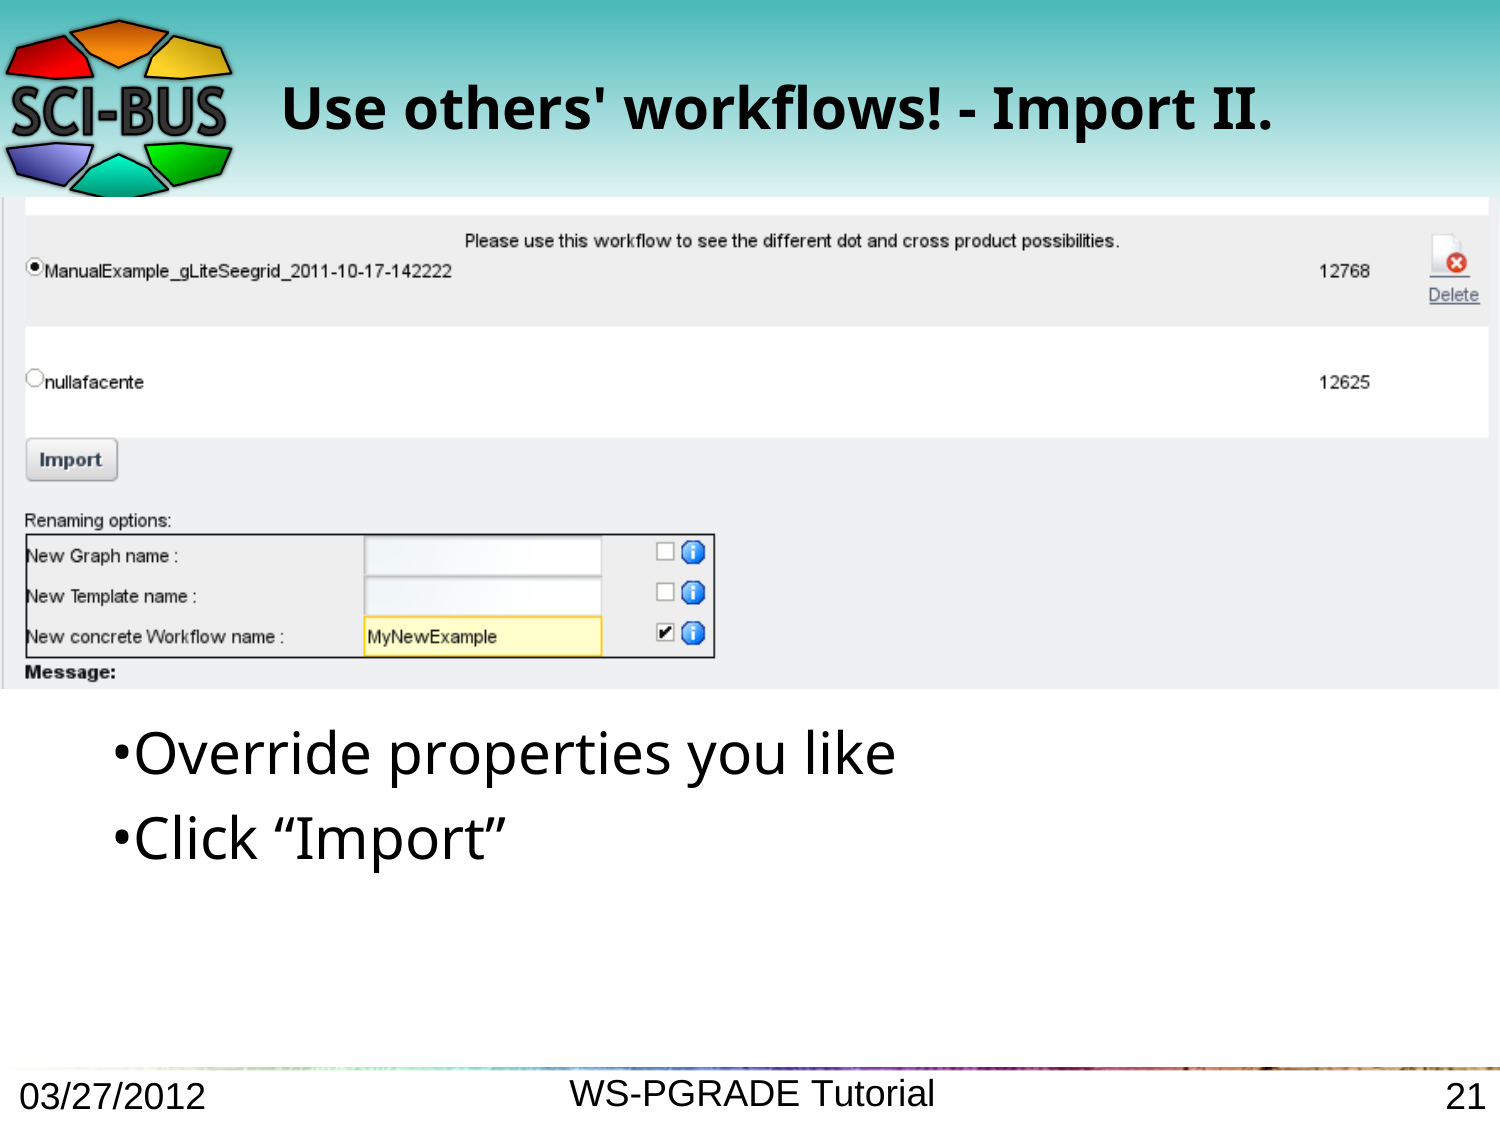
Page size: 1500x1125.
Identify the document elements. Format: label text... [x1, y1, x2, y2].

picture [0, 15, 1499, 689]
picture [0, 1067, 1500, 1125]
title Use others' workflows! - Import II. [265, 29, 1477, 183]
list Override properties you like Click “Import” [87, 708, 1426, 957]
